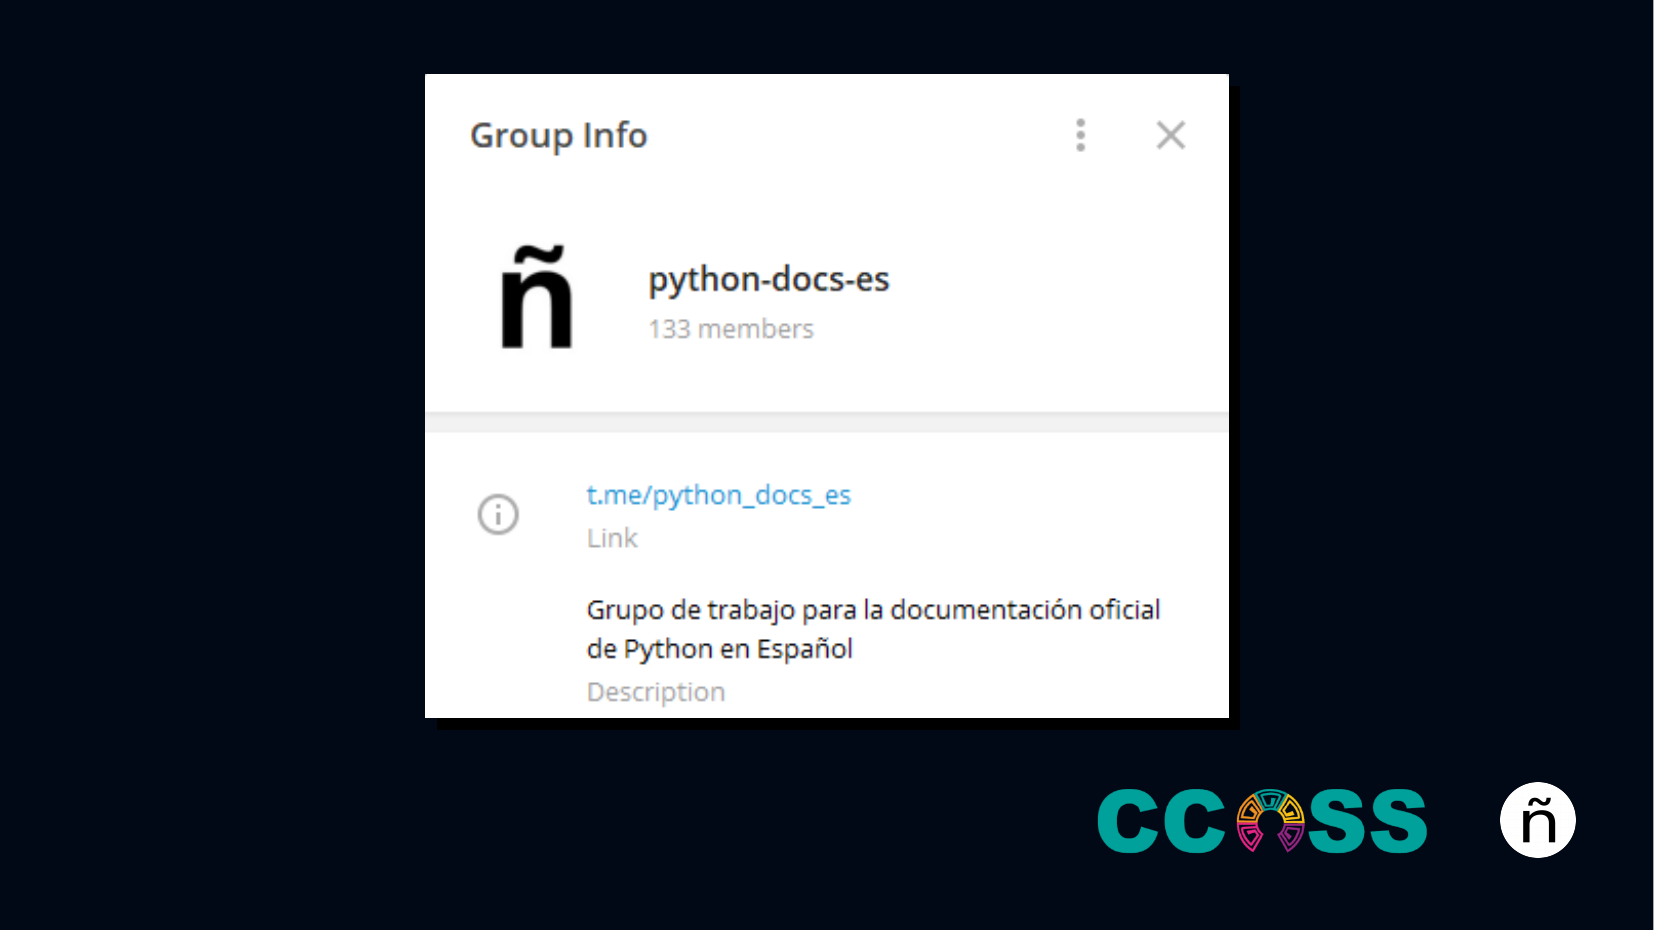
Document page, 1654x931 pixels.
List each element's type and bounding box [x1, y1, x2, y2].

picture [1090, 780, 1436, 861]
picture [425, 74, 1229, 718]
picture [1500, 782, 1576, 858]
